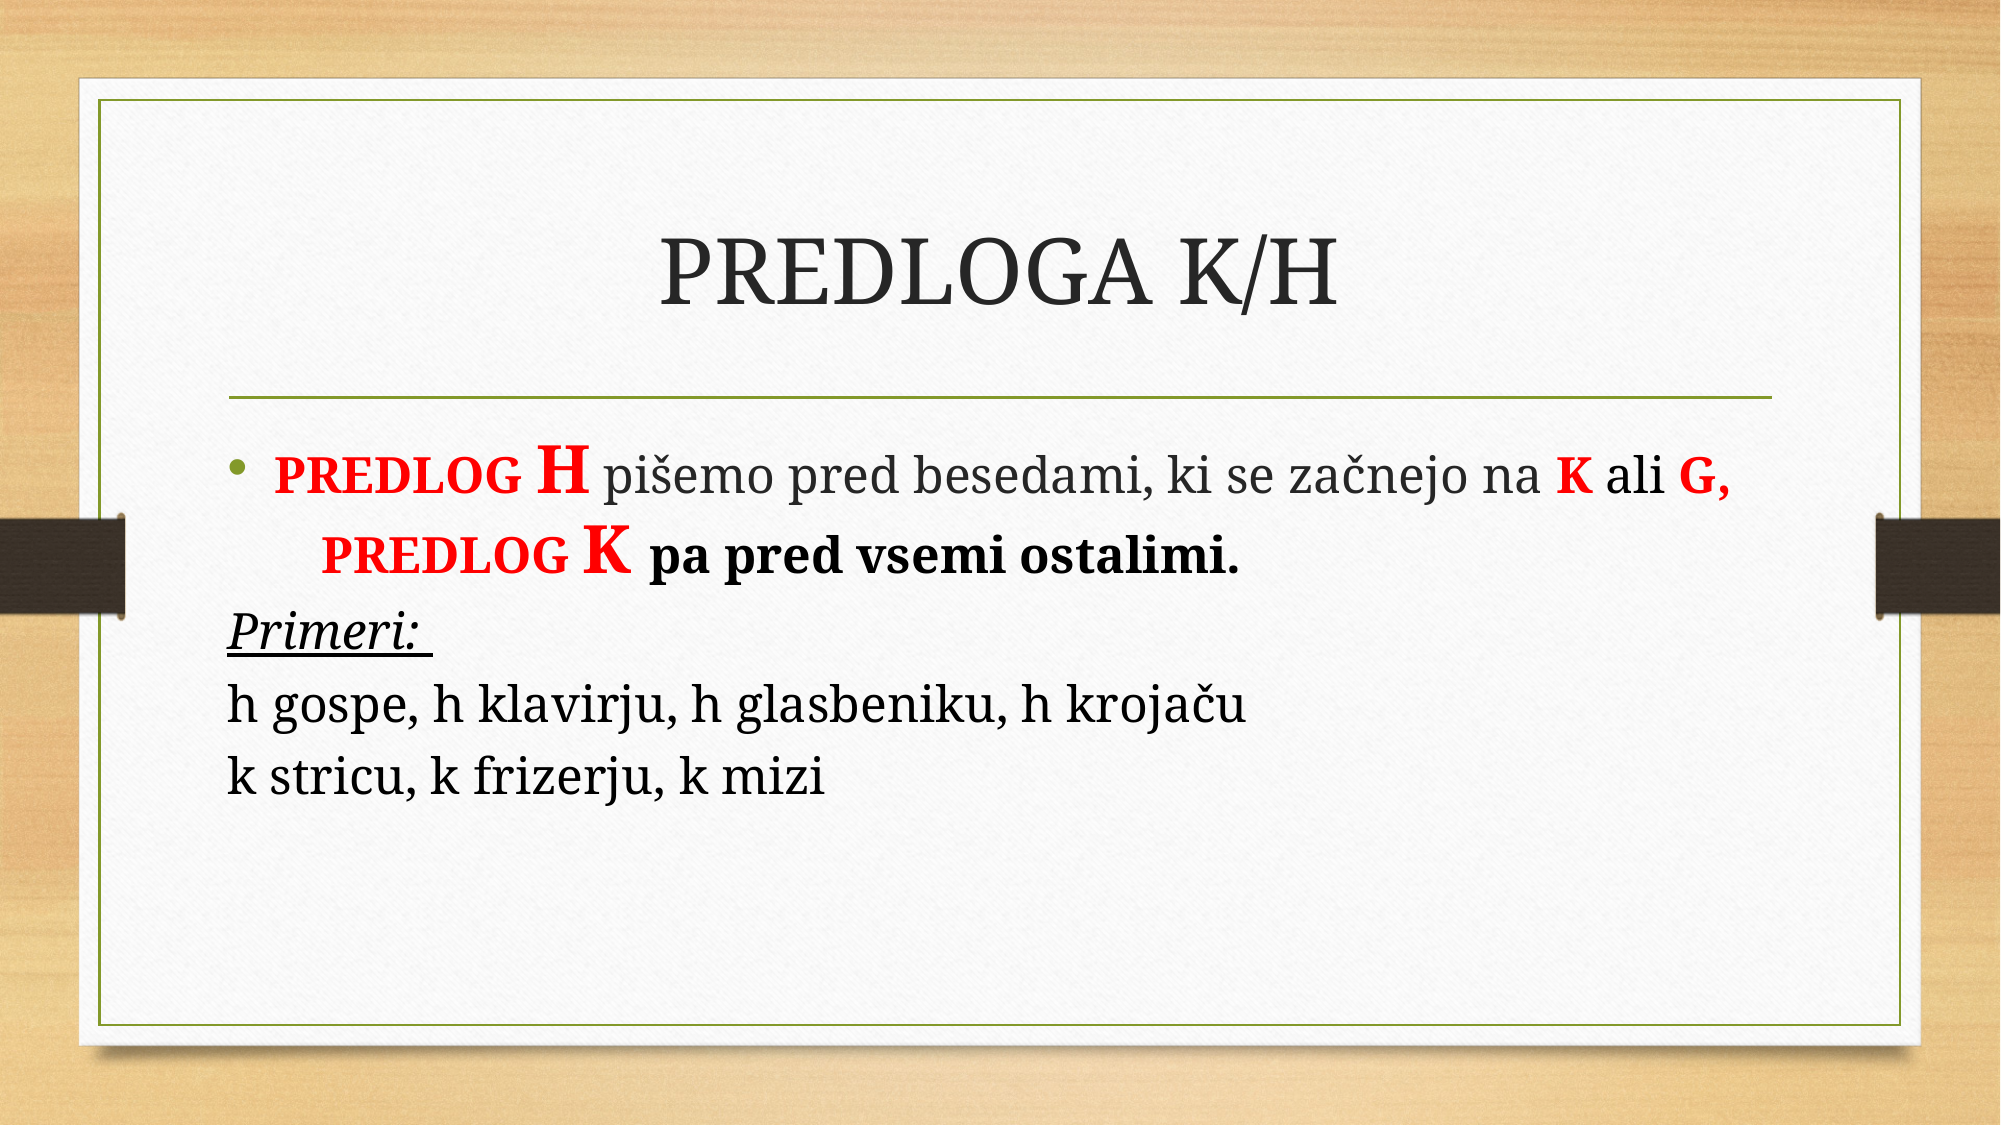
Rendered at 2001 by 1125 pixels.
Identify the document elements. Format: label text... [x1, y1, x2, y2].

list PREDLOG H pišemo pred besedami, ki se začnejo na K ali G, PREDLOG K pa pred vsemi ostalimi. Primeri: h gospe, h klavirju, h glasbeniku, h krojaču k stricu, k frizerju, k mizi [212, 419, 1788, 964]
title PREDLOGA K/H [212, 161, 1788, 376]
